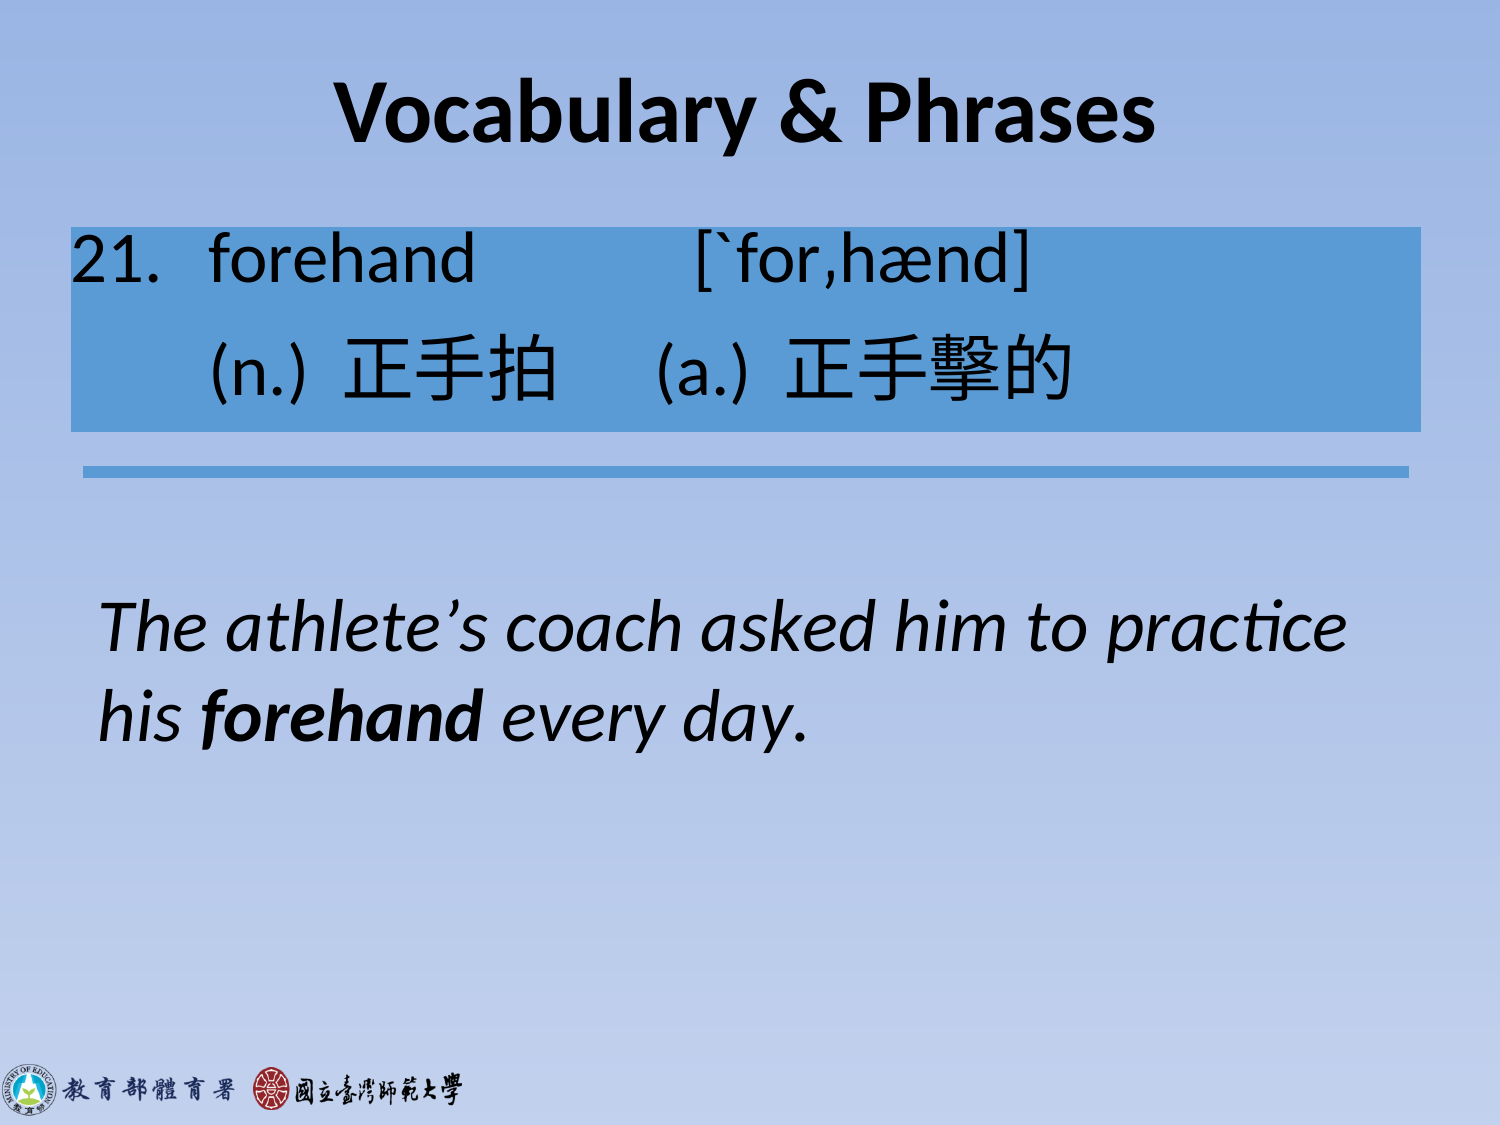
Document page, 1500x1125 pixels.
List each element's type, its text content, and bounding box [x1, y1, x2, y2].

text_box [83, 466, 1409, 478]
table_cell [71, 311, 209, 432]
text_box The athlete’s coach asked him to practice his forehand every day. [82, 568, 1433, 766]
table_header 21. [71, 227, 209, 311]
table_header forehand [209, 227, 693, 311]
title Vocabulary & Phrases [70, 11, 1421, 200]
table_header [ˋfor͵hænd] [693, 227, 1421, 311]
table_cell (n.) 正手拍 (a.) 正手擊的 [209, 311, 1421, 432]
